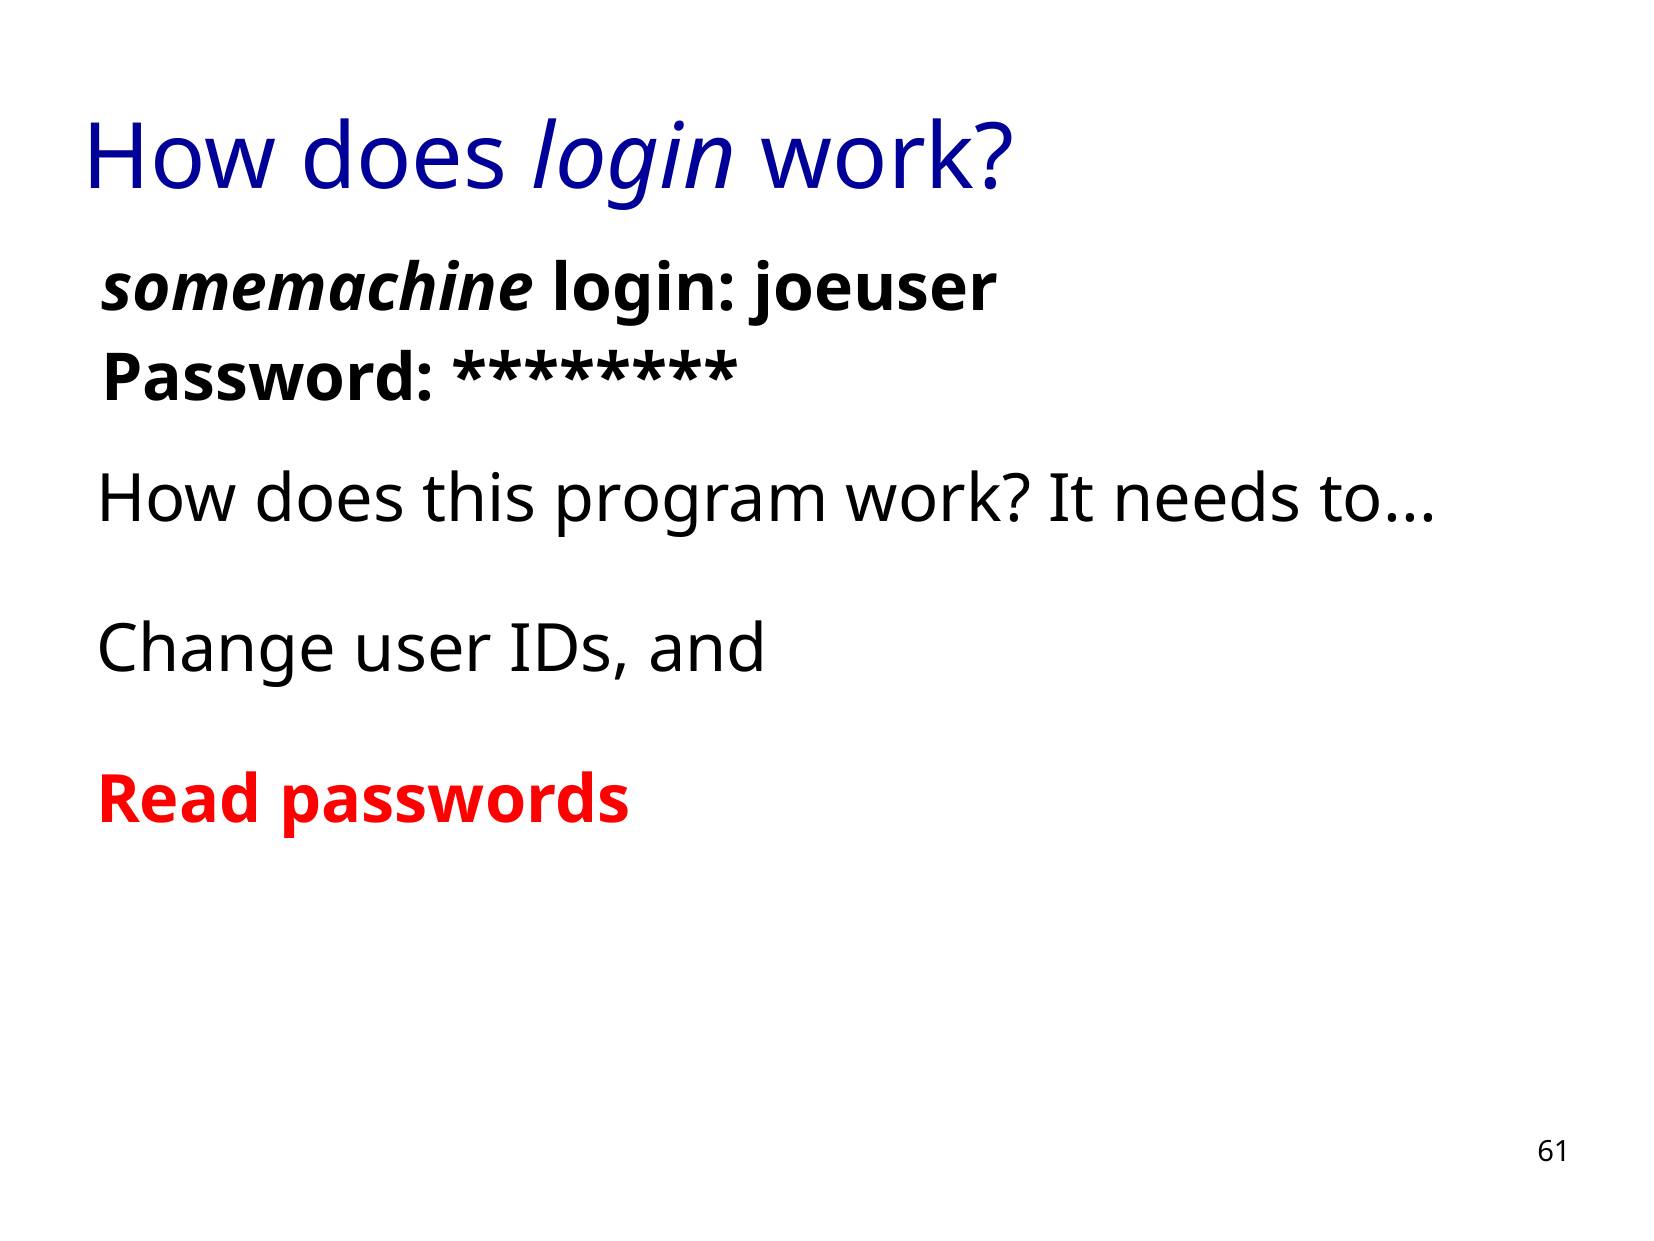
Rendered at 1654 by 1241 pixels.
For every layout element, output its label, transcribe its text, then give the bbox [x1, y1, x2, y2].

text_box somemachine login: joeuser Password: ******** [65, 240, 1351, 421]
list How does this program work? It needs to... Change user IDs, and Read passwords [60, 450, 1571, 1096]
title How does login work? [82, 49, 1571, 257]
